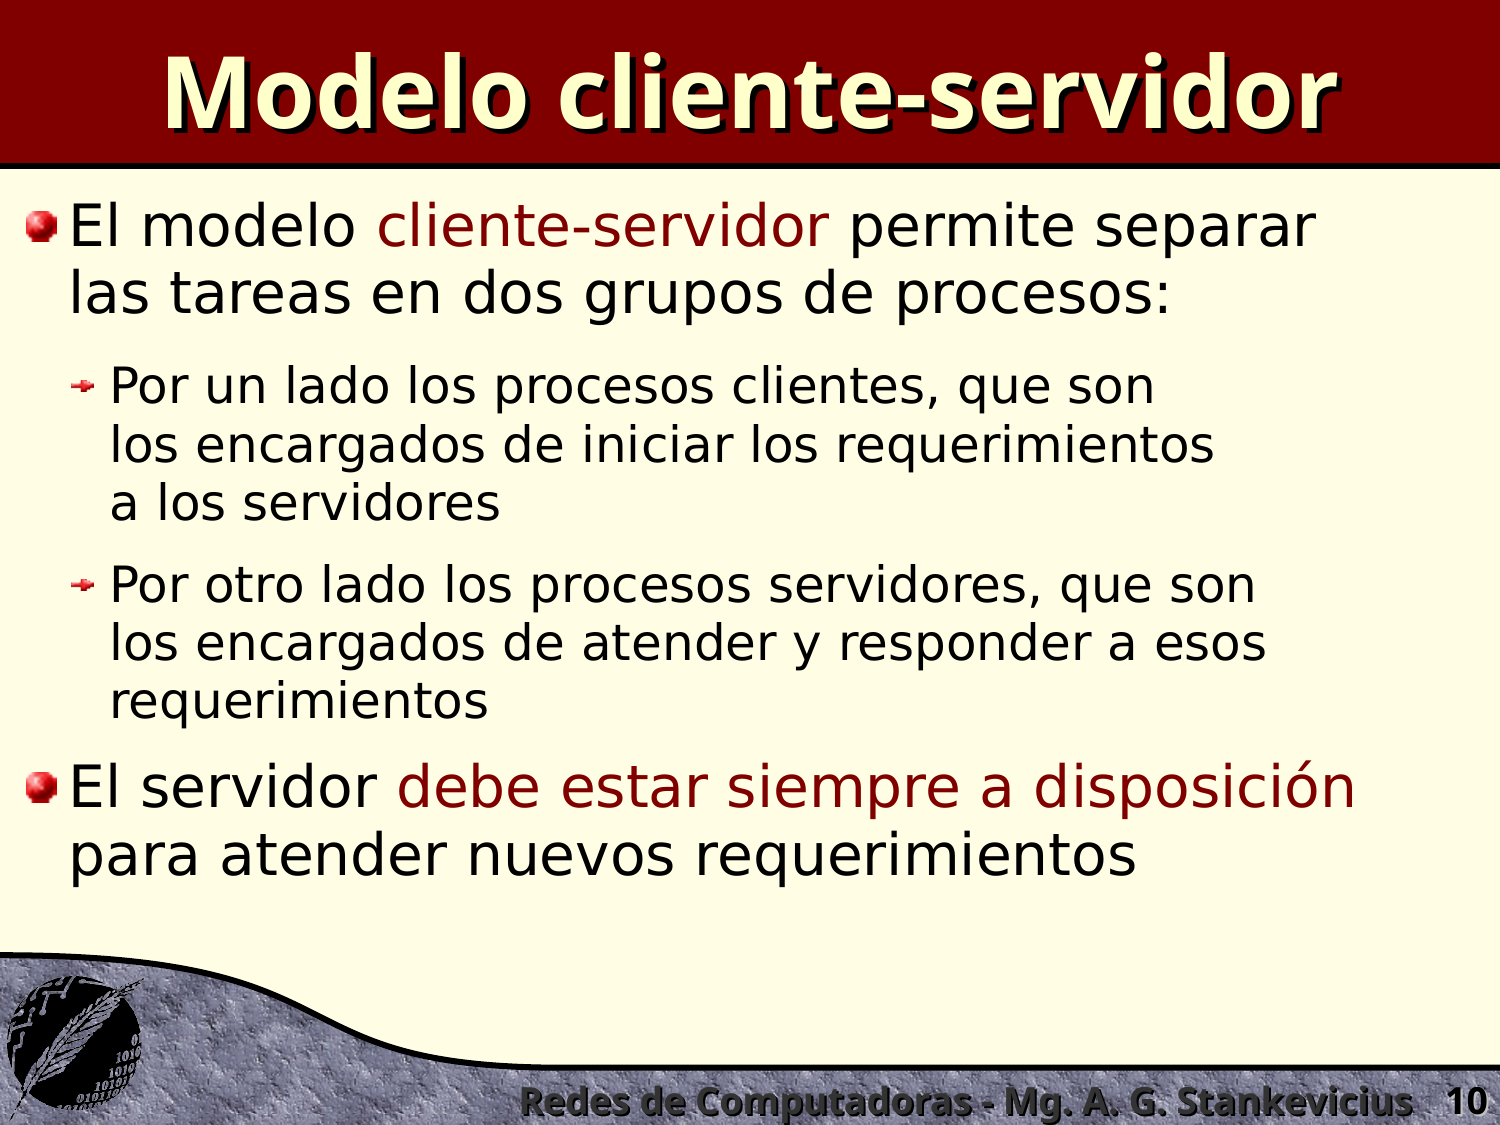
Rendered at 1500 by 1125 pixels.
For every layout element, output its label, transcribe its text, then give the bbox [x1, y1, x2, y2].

title Modelo cliente-servidor [15, 5, 1485, 160]
list El modelo cliente-servidor permite separar las tareas en dos grupos de procesos: Por un lado los procesos clientes, que son los encargados de iniciar los requerimientos a los servidores Por otro lado los procesos servidores, que son los encargados de atender y responder a esos requerimientos El servidor debe estar siempre a disposición para atender nuevos requerimientos [11, 192, 1486, 921]
picture [0, 959, 1500, 1125]
picture [1047, 1100, 1054, 1110]
picture [790, 1100, 795, 1110]
